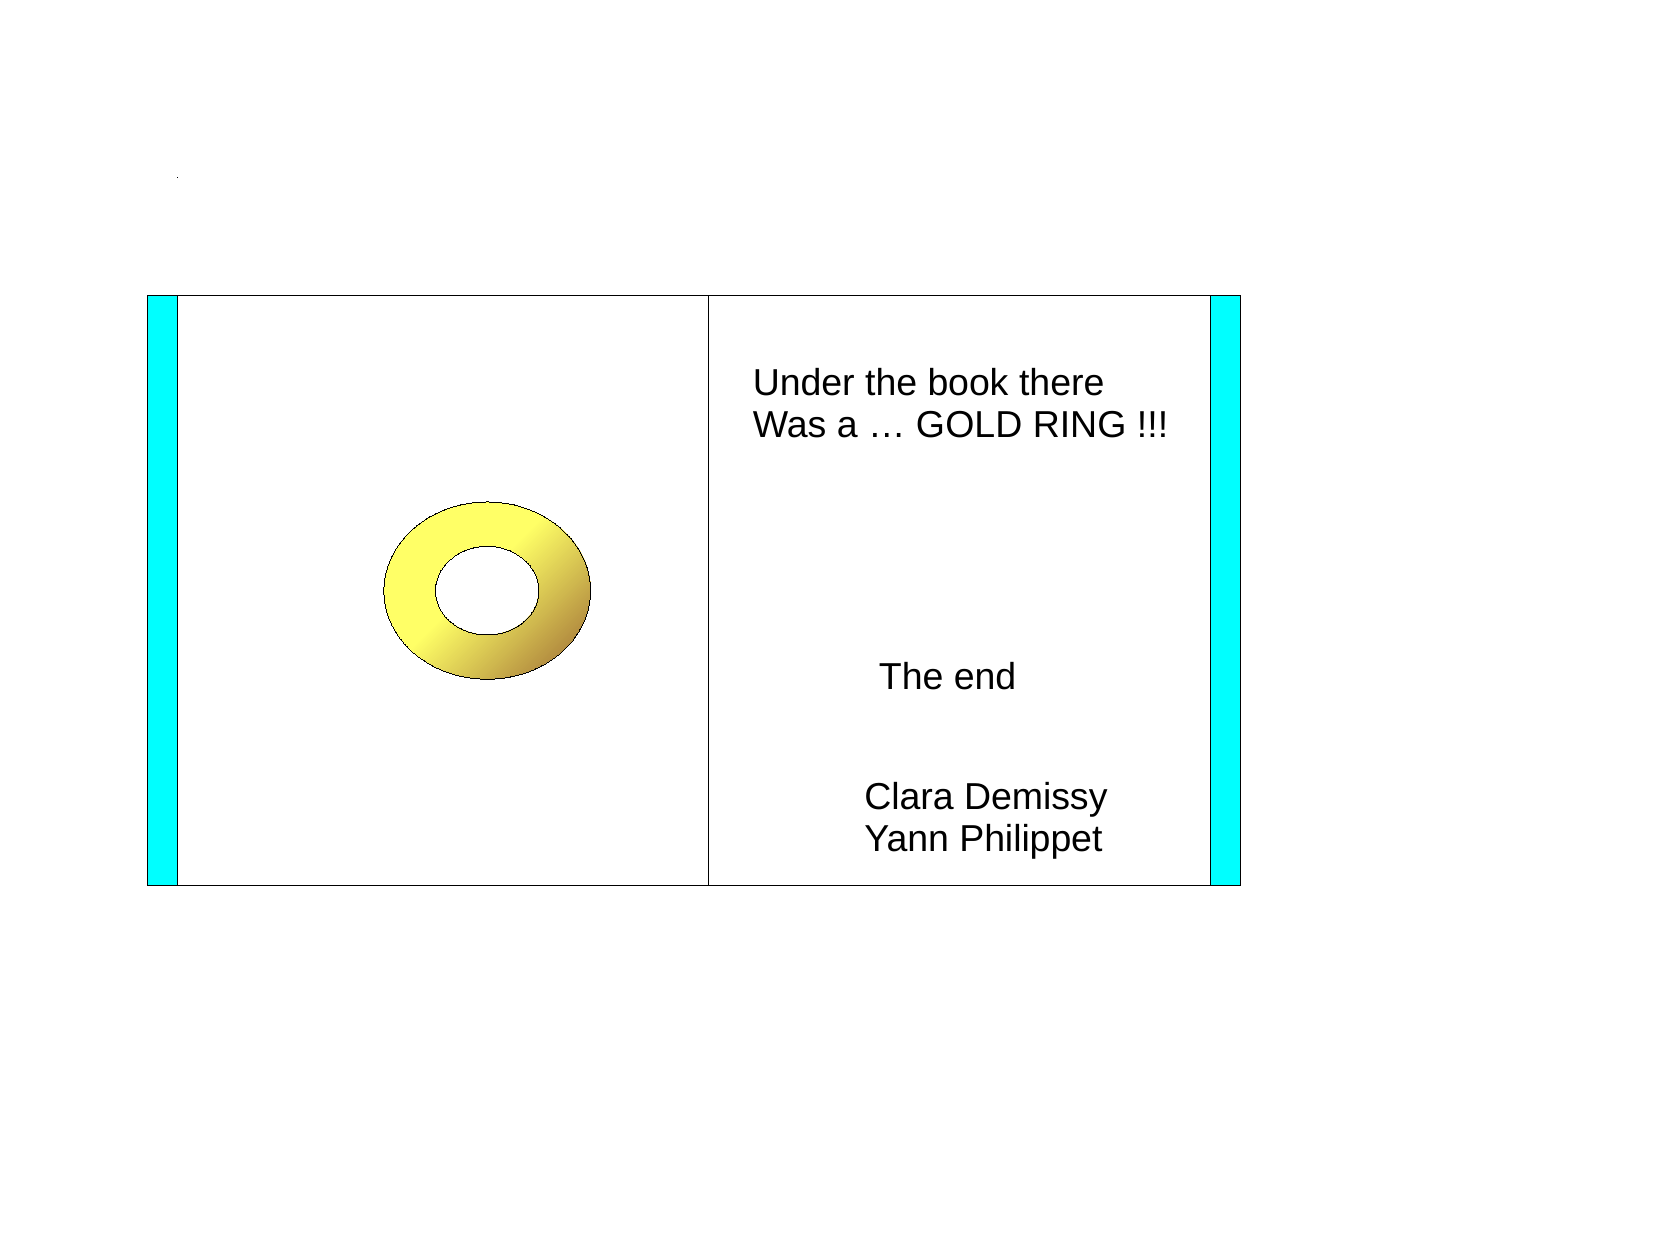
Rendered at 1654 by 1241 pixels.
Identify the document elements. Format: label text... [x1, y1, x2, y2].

text_box Under the book there Was a … GOLD RING !!! The end [738, 354, 1182, 706]
text_box [1210, 295, 1241, 886]
text_box [147, 295, 708, 886]
text_box Clara Demissy Yann Philippet [849, 767, 1123, 867]
